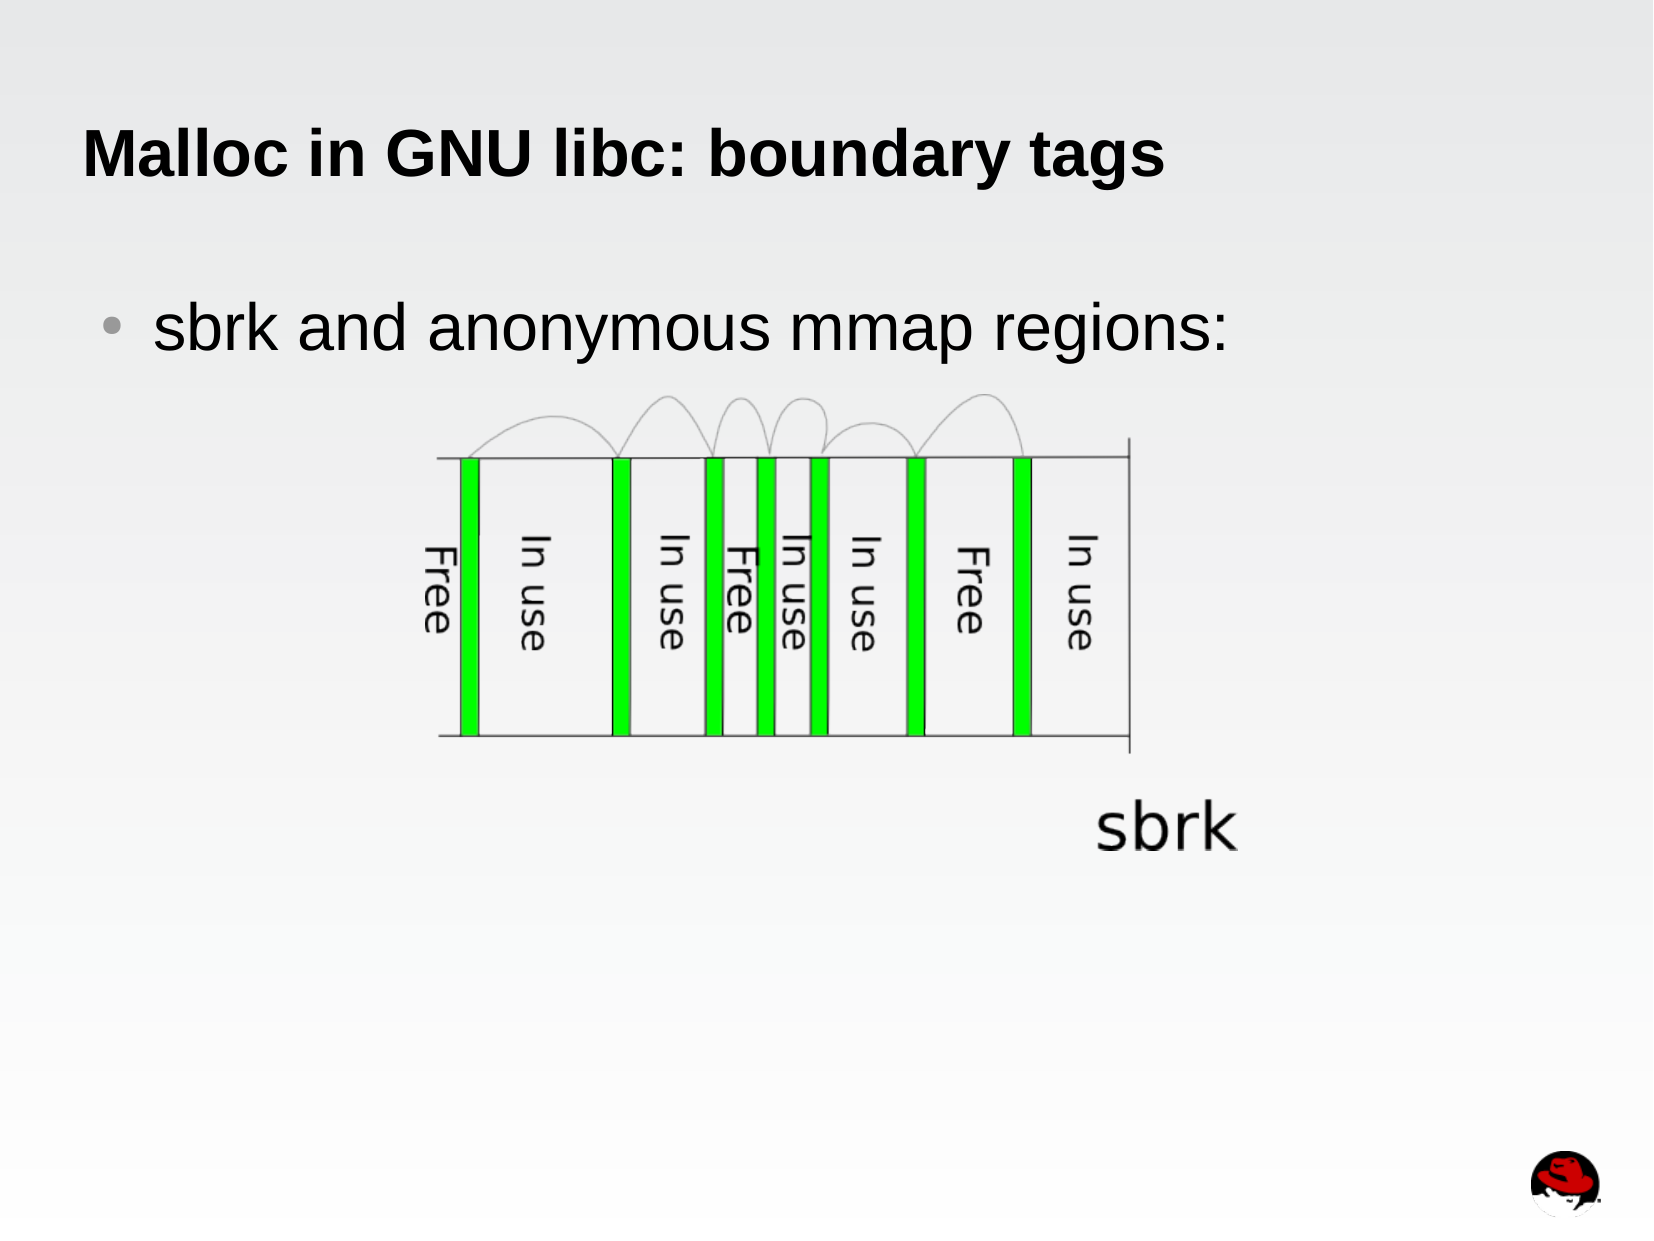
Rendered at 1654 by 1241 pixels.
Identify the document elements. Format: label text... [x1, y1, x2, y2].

title Malloc in GNU libc: boundary tags [82, 49, 1571, 257]
picture [0, 0, 1654, 1241]
list sbrk and anonymous mmap regions: [82, 290, 1571, 1109]
